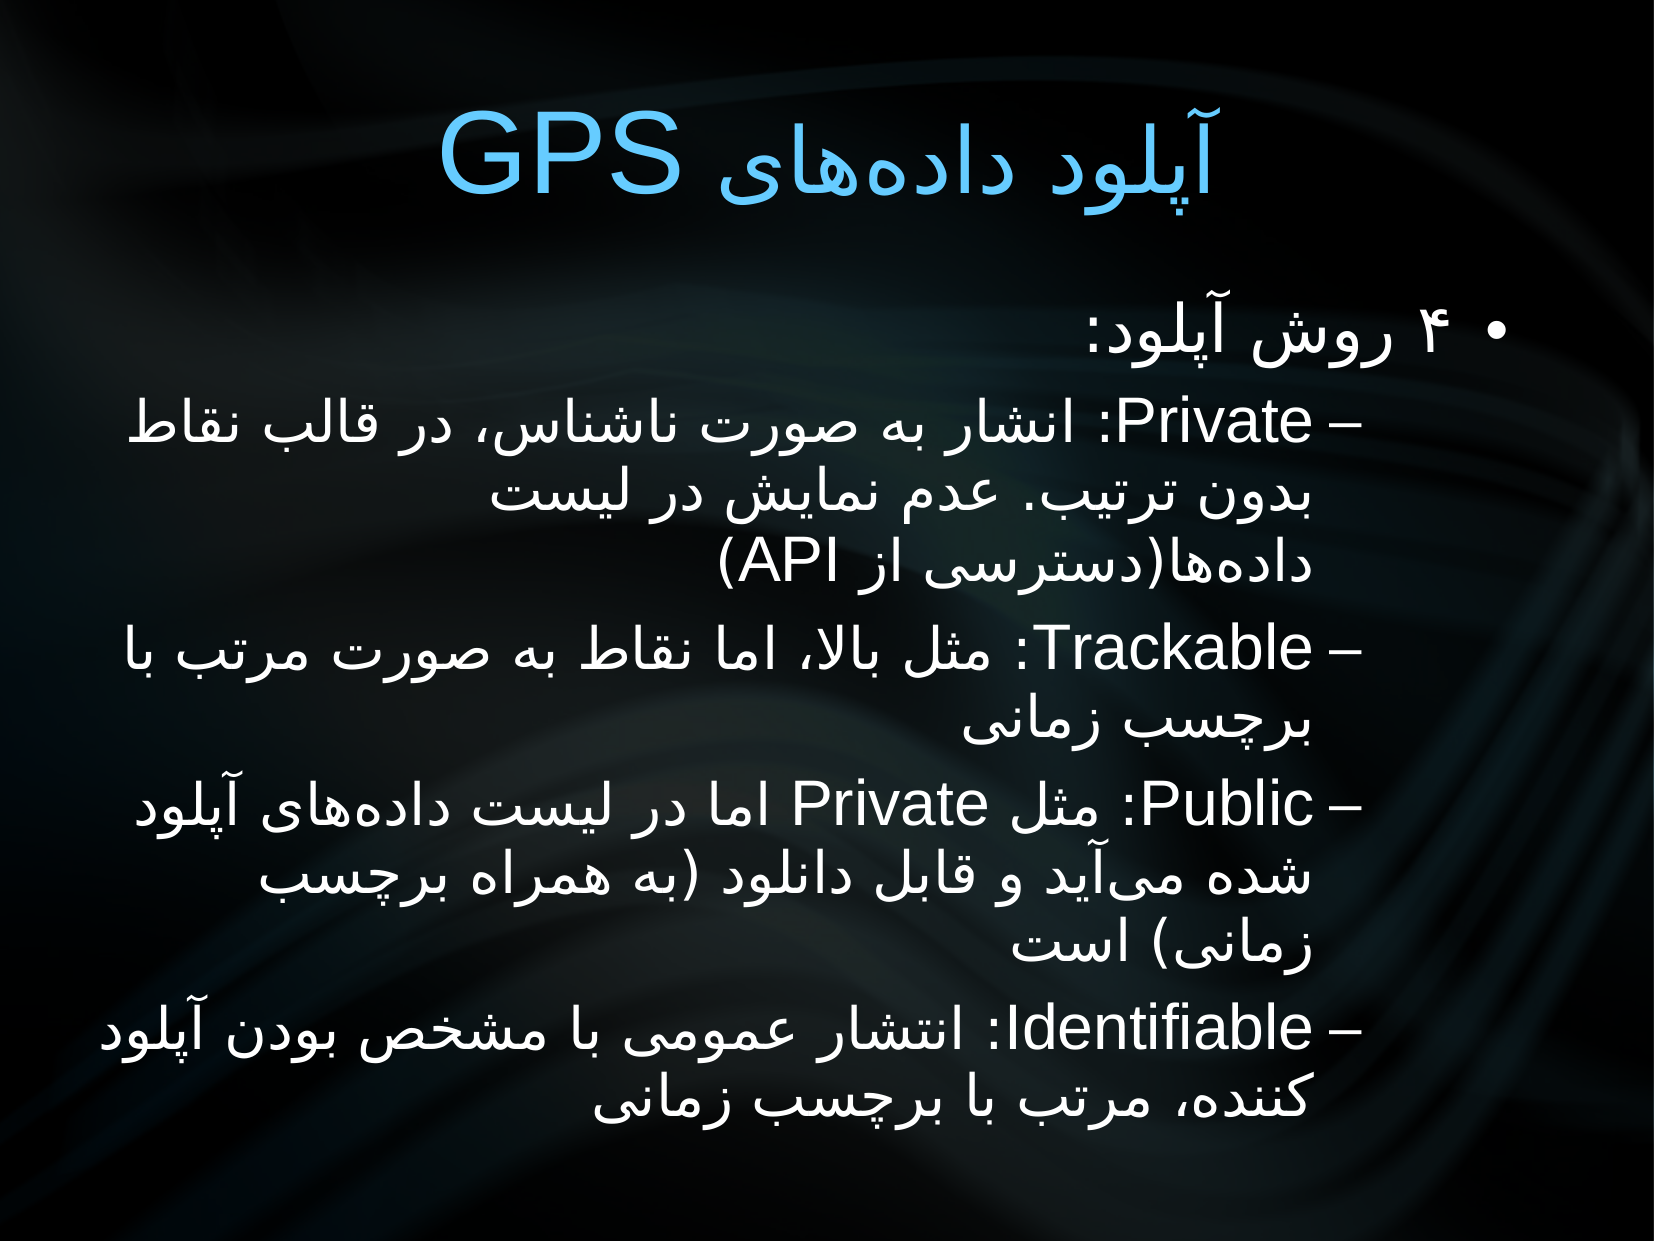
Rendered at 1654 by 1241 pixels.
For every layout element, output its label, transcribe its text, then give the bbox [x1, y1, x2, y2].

list ۴ روش آپلود: ‏Private: انشار به صورت ناشناس، در قالب نقاط بدون ترتیب. عدم نمایش در لیست داده‌ها(دسترسی از API) ‏Trackable: مثل بالا، اما نقاط به صورت مرتب با برچسب زمانی ‏Public: مثل Private اما در لیست داده‌های آپلود شده می‌آید و قابل دانلود (به همراه برچسب زمانی) است ‏Identifiable: انتشار عمومی با مشخص بودن آپلود کننده، مرتب با برچسب زمانی [82, 290, 1571, 1010]
title آپلود داده‌های GPS [82, 49, 1571, 257]
